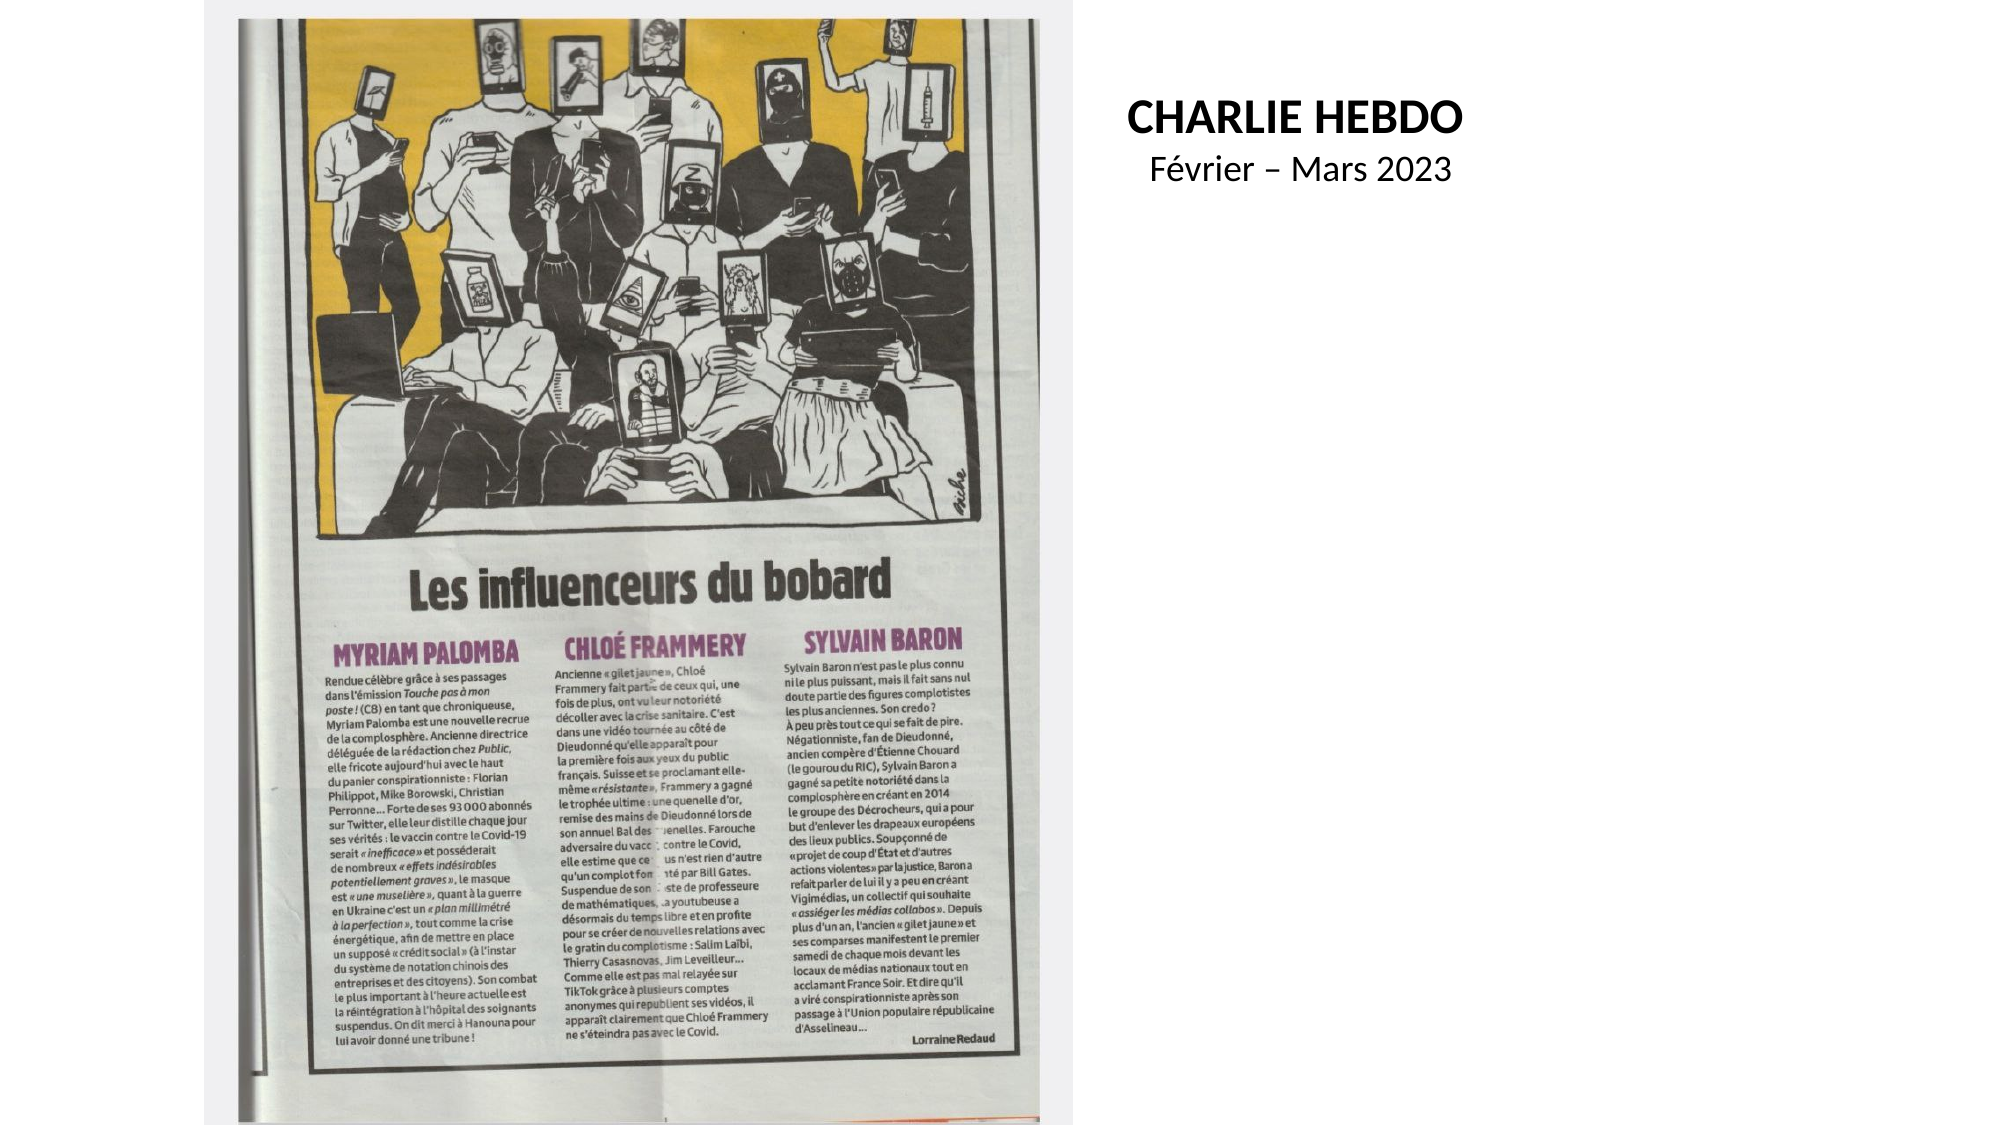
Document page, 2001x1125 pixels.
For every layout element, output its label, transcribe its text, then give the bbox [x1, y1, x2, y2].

text_box CHARLIE HEBDO Février – Mars 2023 [1073, 76, 1530, 198]
picture [204, 0, 1073, 1125]
